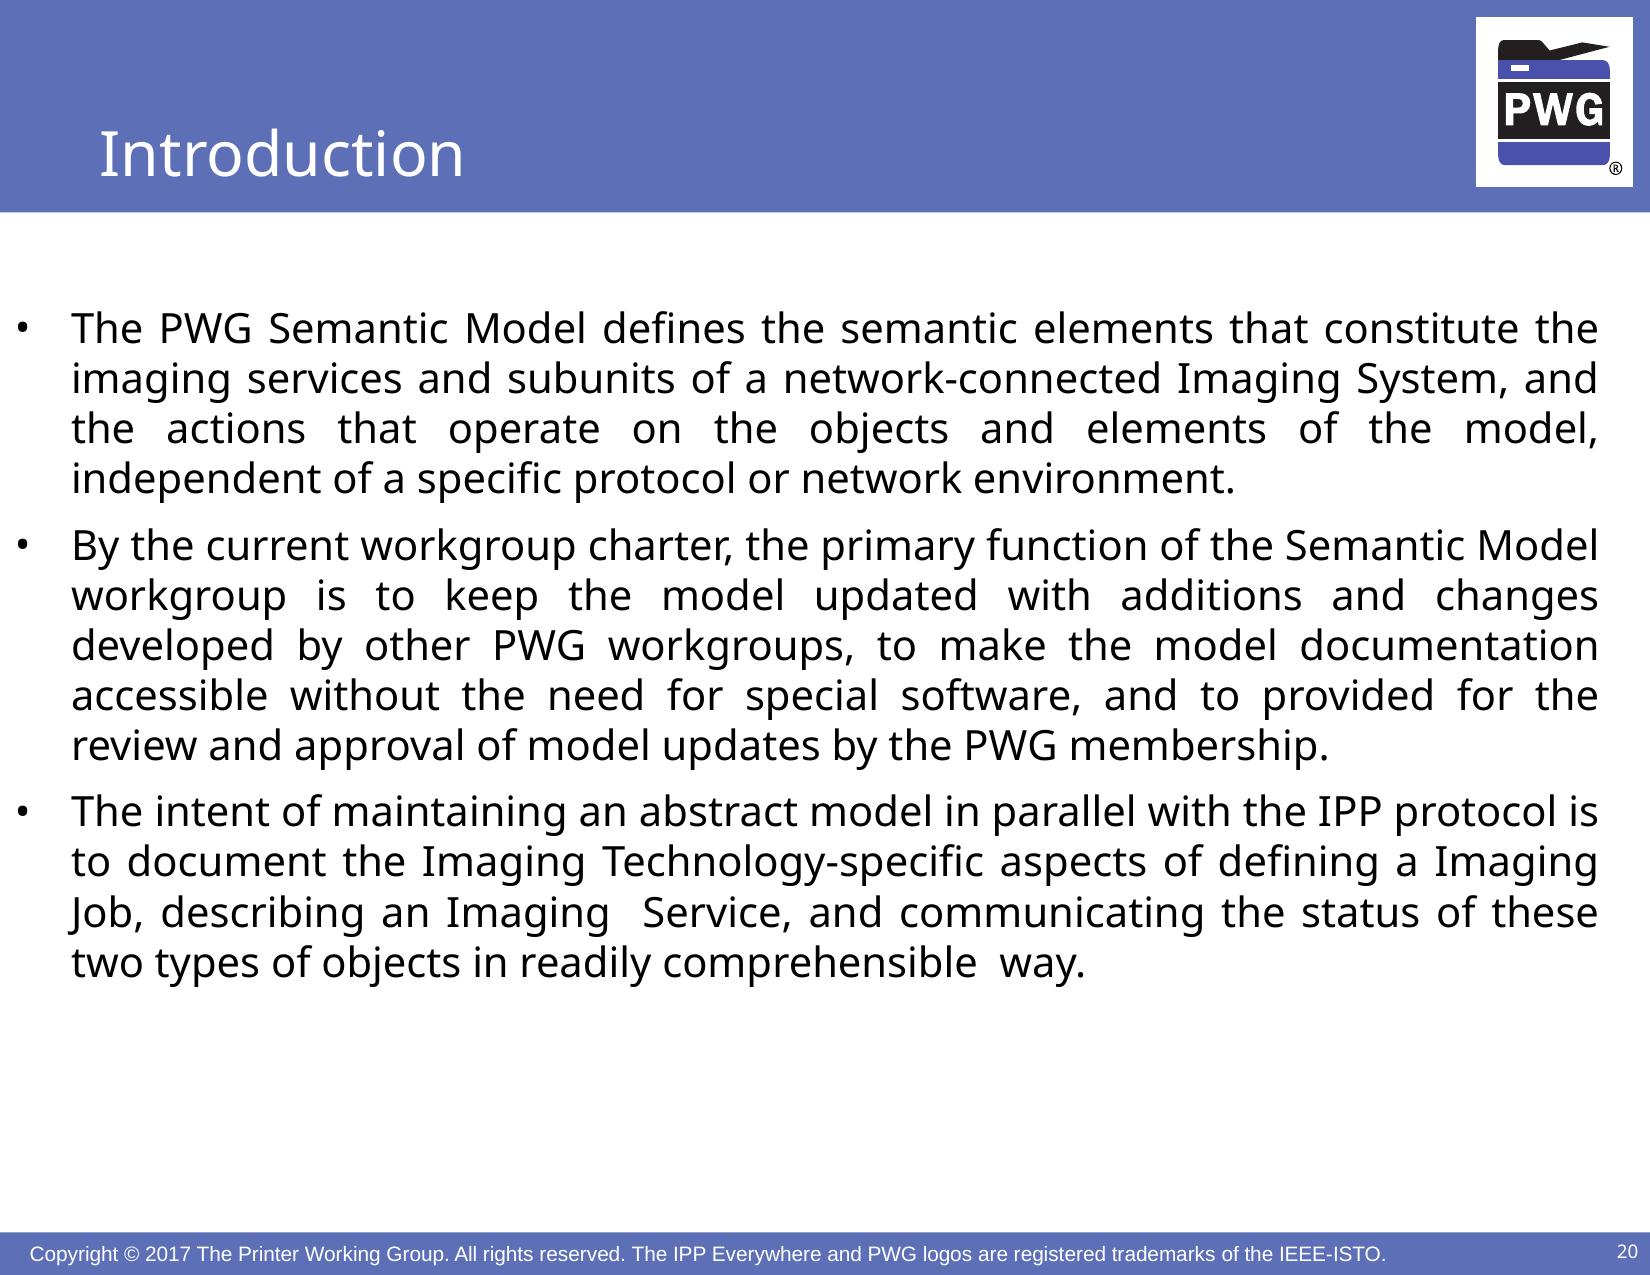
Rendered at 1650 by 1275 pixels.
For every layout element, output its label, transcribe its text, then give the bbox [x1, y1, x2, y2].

title Introduction [82, 8, 1449, 198]
list The PWG Semantic Model defines the semantic elements that constitute the imaging services and subunits of a network-connected Imaging System, and the actions that operate on the objects and elements of the model, independent of a specific protocol or network environment. By the current workgroup charter, the primary function of the Semantic Model workgroup is to keep the model updated with additions and changes developed by other PWG workgroups, to make the model documentation accessible without the need for special software, and to provided for the review and approval of model updates by the PWG membership. The intent of maintaining an abstract model in parallel with the IPP protocol is to document the Imaging Technology-specific aspects of defining a Imaging Job, describing an Imaging Service, and communicating the status of these two types of objects in readily comprehensible way. [0, 206, 1618, 1208]
